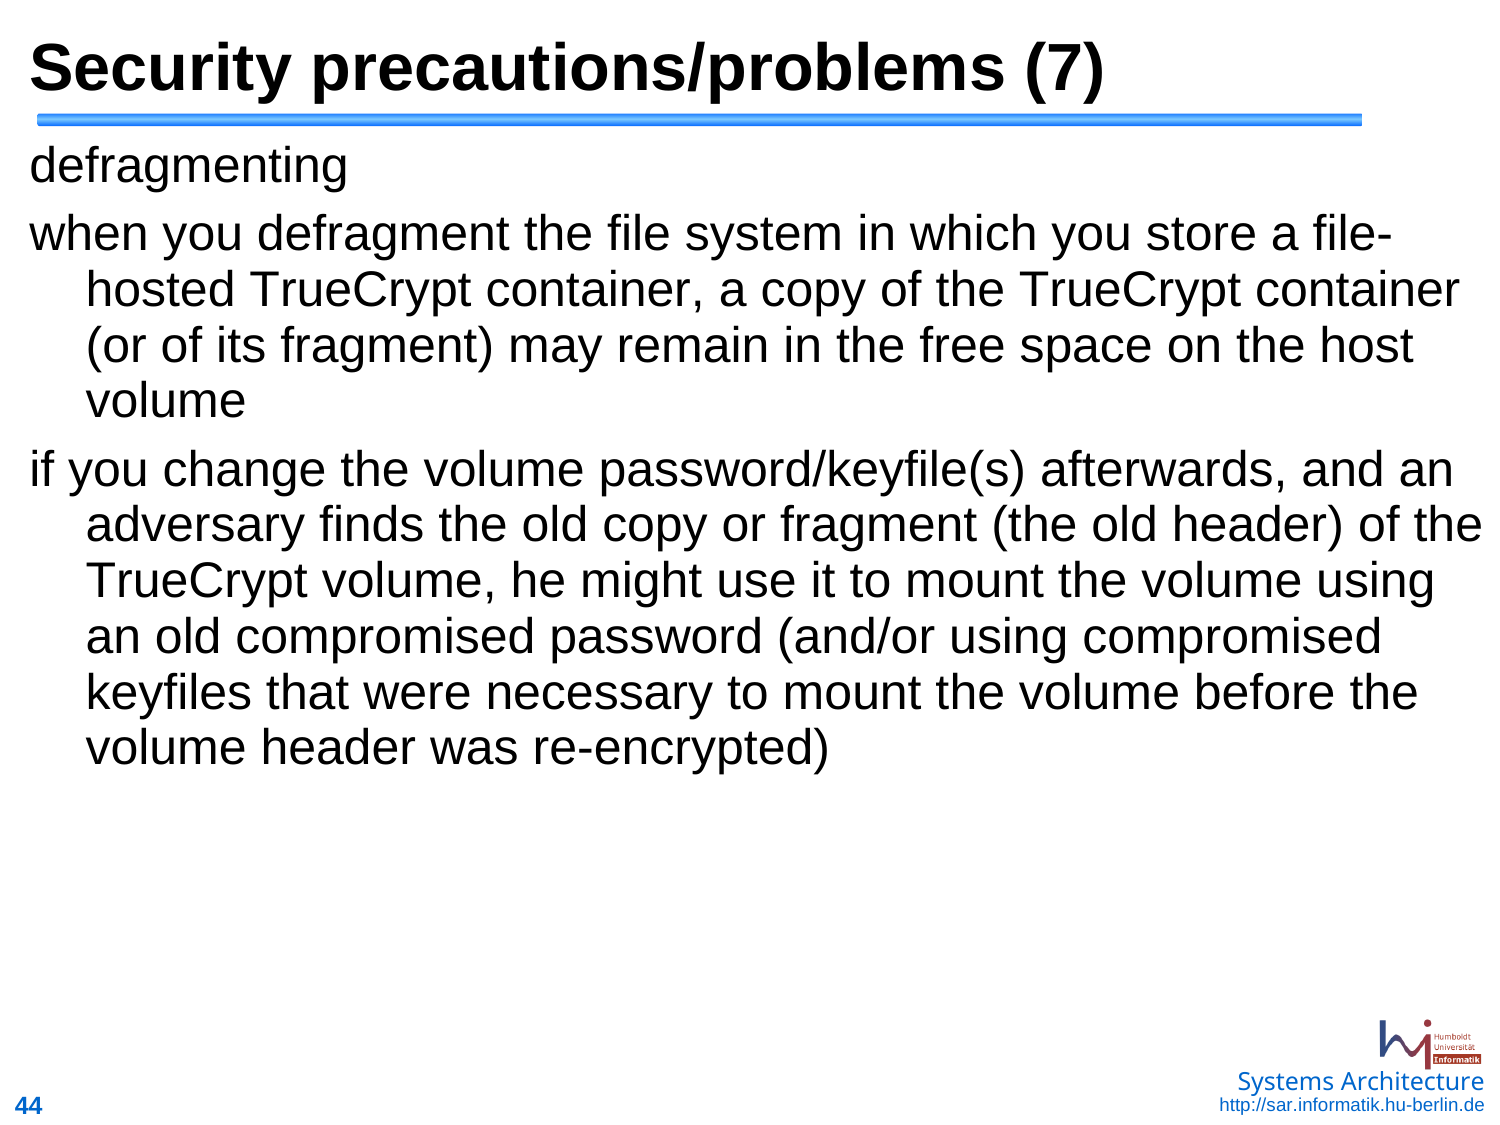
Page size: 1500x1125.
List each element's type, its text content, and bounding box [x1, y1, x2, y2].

title Security precautions/problems (7) [29, 26, 1500, 108]
picture [1376, 1044, 1483, 1071]
list defragmenting when you defragment the file system in which you store a file-hosted TrueCrypt container, a copy of the TrueCrypt container (or of its fragment) may remain in the free space on the host volume if you change the volume password/keyfile(s) afterwards, and an adversary finds the old copy or fragment (the old header) of the TrueCrypt volume, he might use it to mount the volume using an old compromised password (and/or using compromised keyfiles that were necessary to mount the volume before the volume header was re-encrypted) [29, 137, 1500, 1044]
